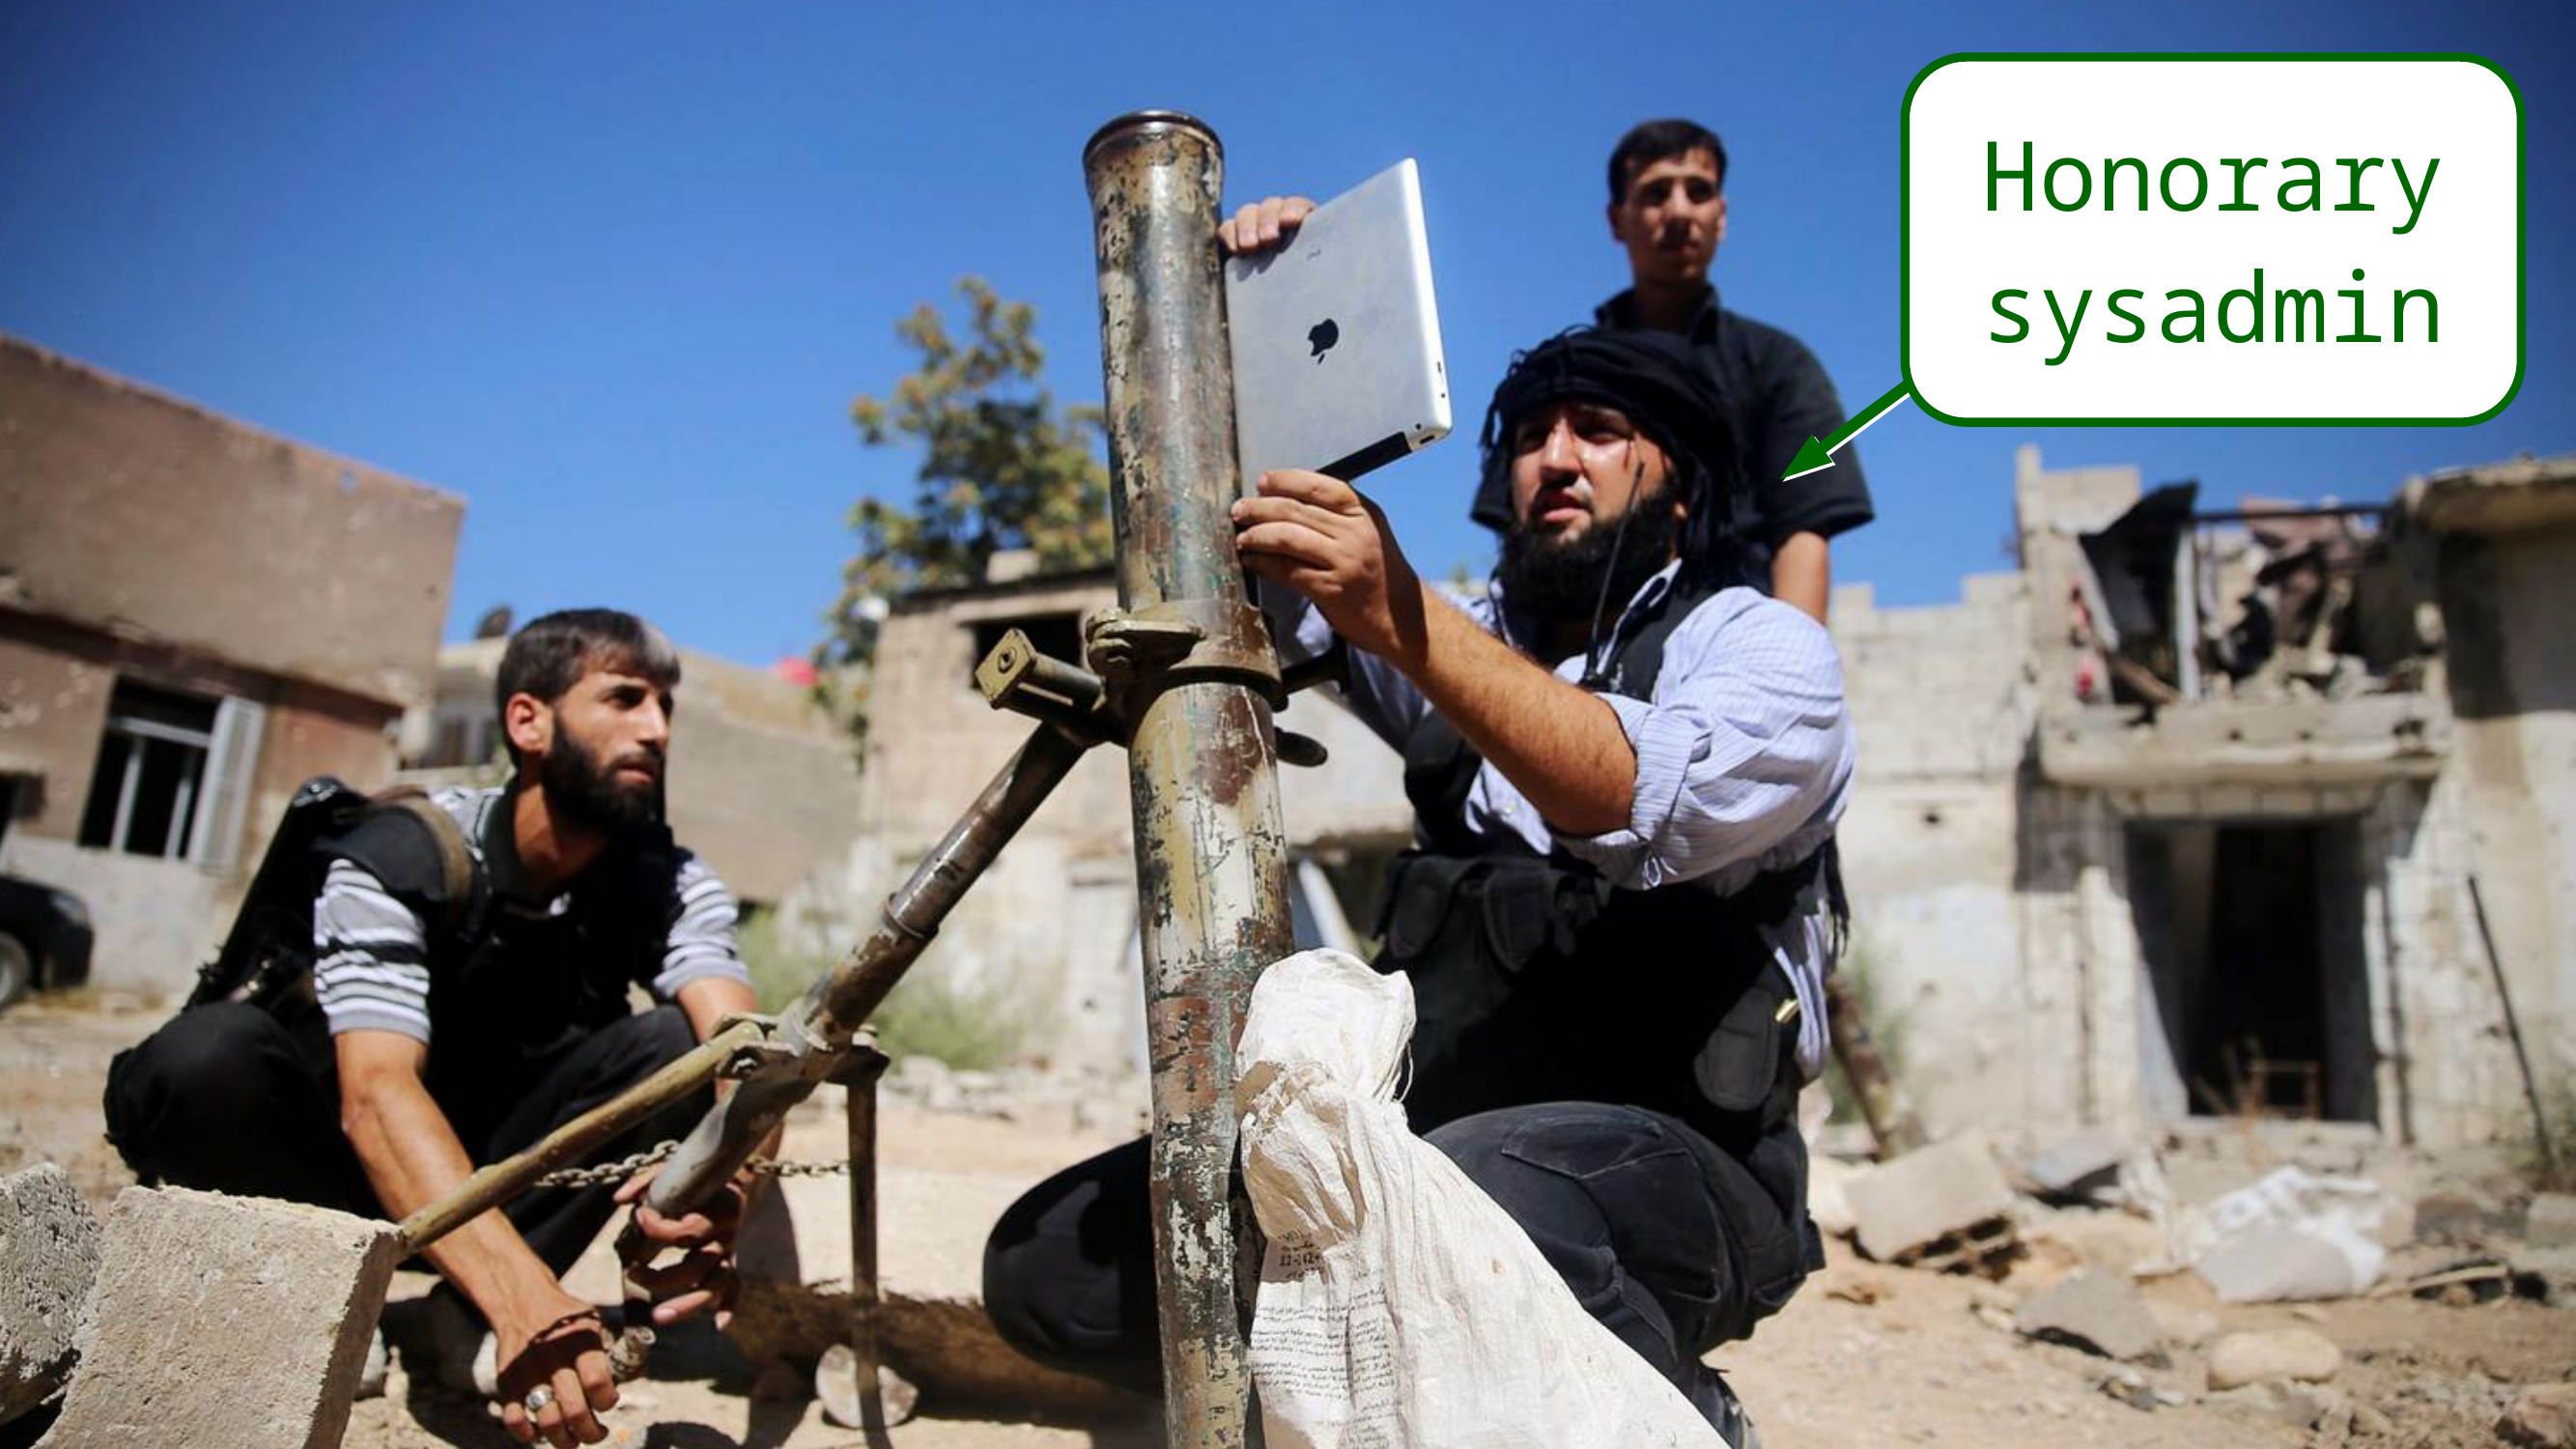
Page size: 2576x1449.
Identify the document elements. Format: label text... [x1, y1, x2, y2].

picture [0, 0, 2576, 1449]
text_box Honorary sysadmin [1905, 57, 2522, 423]
